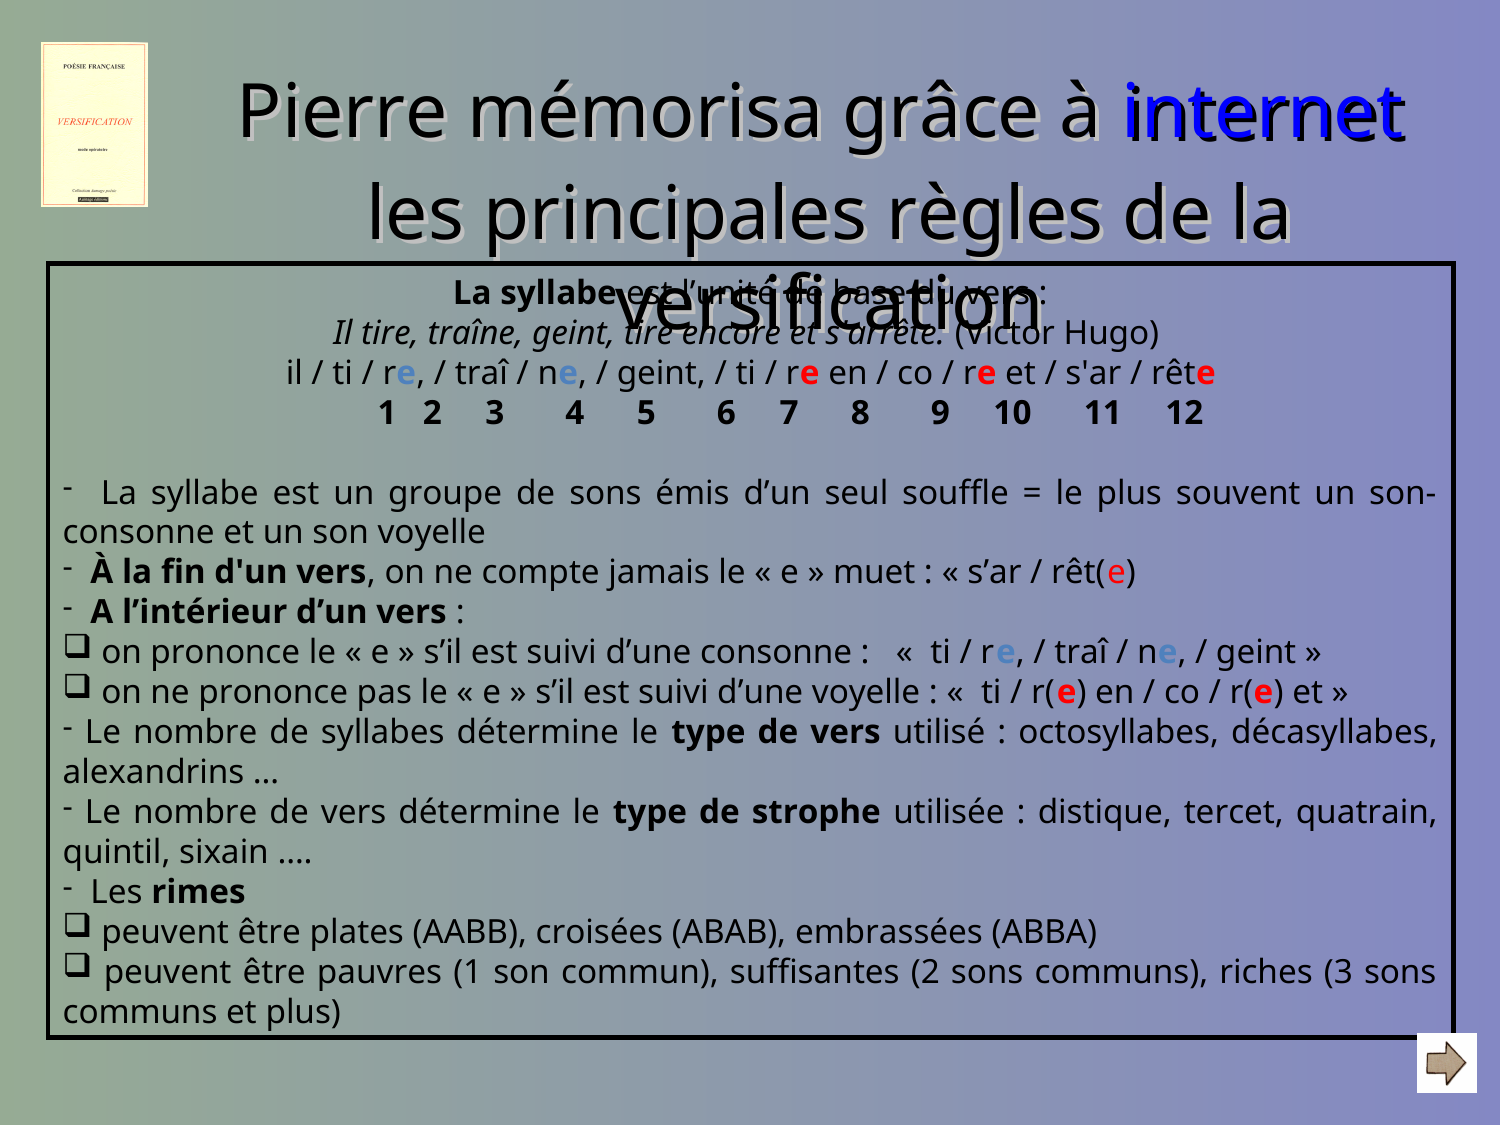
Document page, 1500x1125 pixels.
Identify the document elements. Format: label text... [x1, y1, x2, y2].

text_box La syllabe est l’unité de base du vers : Il tire, traîne, geint, tire encore et s'arrête. (Victor Hugo) il / ti / re, / traî / ne, / geint, / ti / re en / co / re et / s'ar / rête 1 2 3 4 5 6 7 8 9 10 11 12 La syllabe est un groupe de sons émis d’un seul souffle = le plus souvent un son-consonne et un son voyelle À la fin d'un vers, on ne compte jamais le « e » muet : « s’ar / rêt(e) A l’intérieur d’un vers : on prononce le « e » s’il est suivi d’une consonne : « ti / re, / traî / ne, / geint » on ne prononce pas le « e » s’il est suivi d’une voyelle : « ti / r(e) en / co / r(e) et » Le nombre de syllabes détermine le type de vers utilisé : octosyllabes, décasyllabes, alexandrins … Le nombre de vers détermine le type de strophe utilisée : distique, tercet, quatrain, quintil, sixain …. Les rimes peuvent être plates (AABB), croisées (ABAB), embrassées (ABBA) peuvent être pauvres (1 son commun), suffisantes (2 sons communs), riches (3 sons communs et plus) [47, 263, 1454, 1038]
picture [1417, 1033, 1477, 1093]
text_box Pierre mémorisa grâce à internet les principales règles de la versification [159, 54, 1500, 443]
picture [41, 42, 148, 207]
